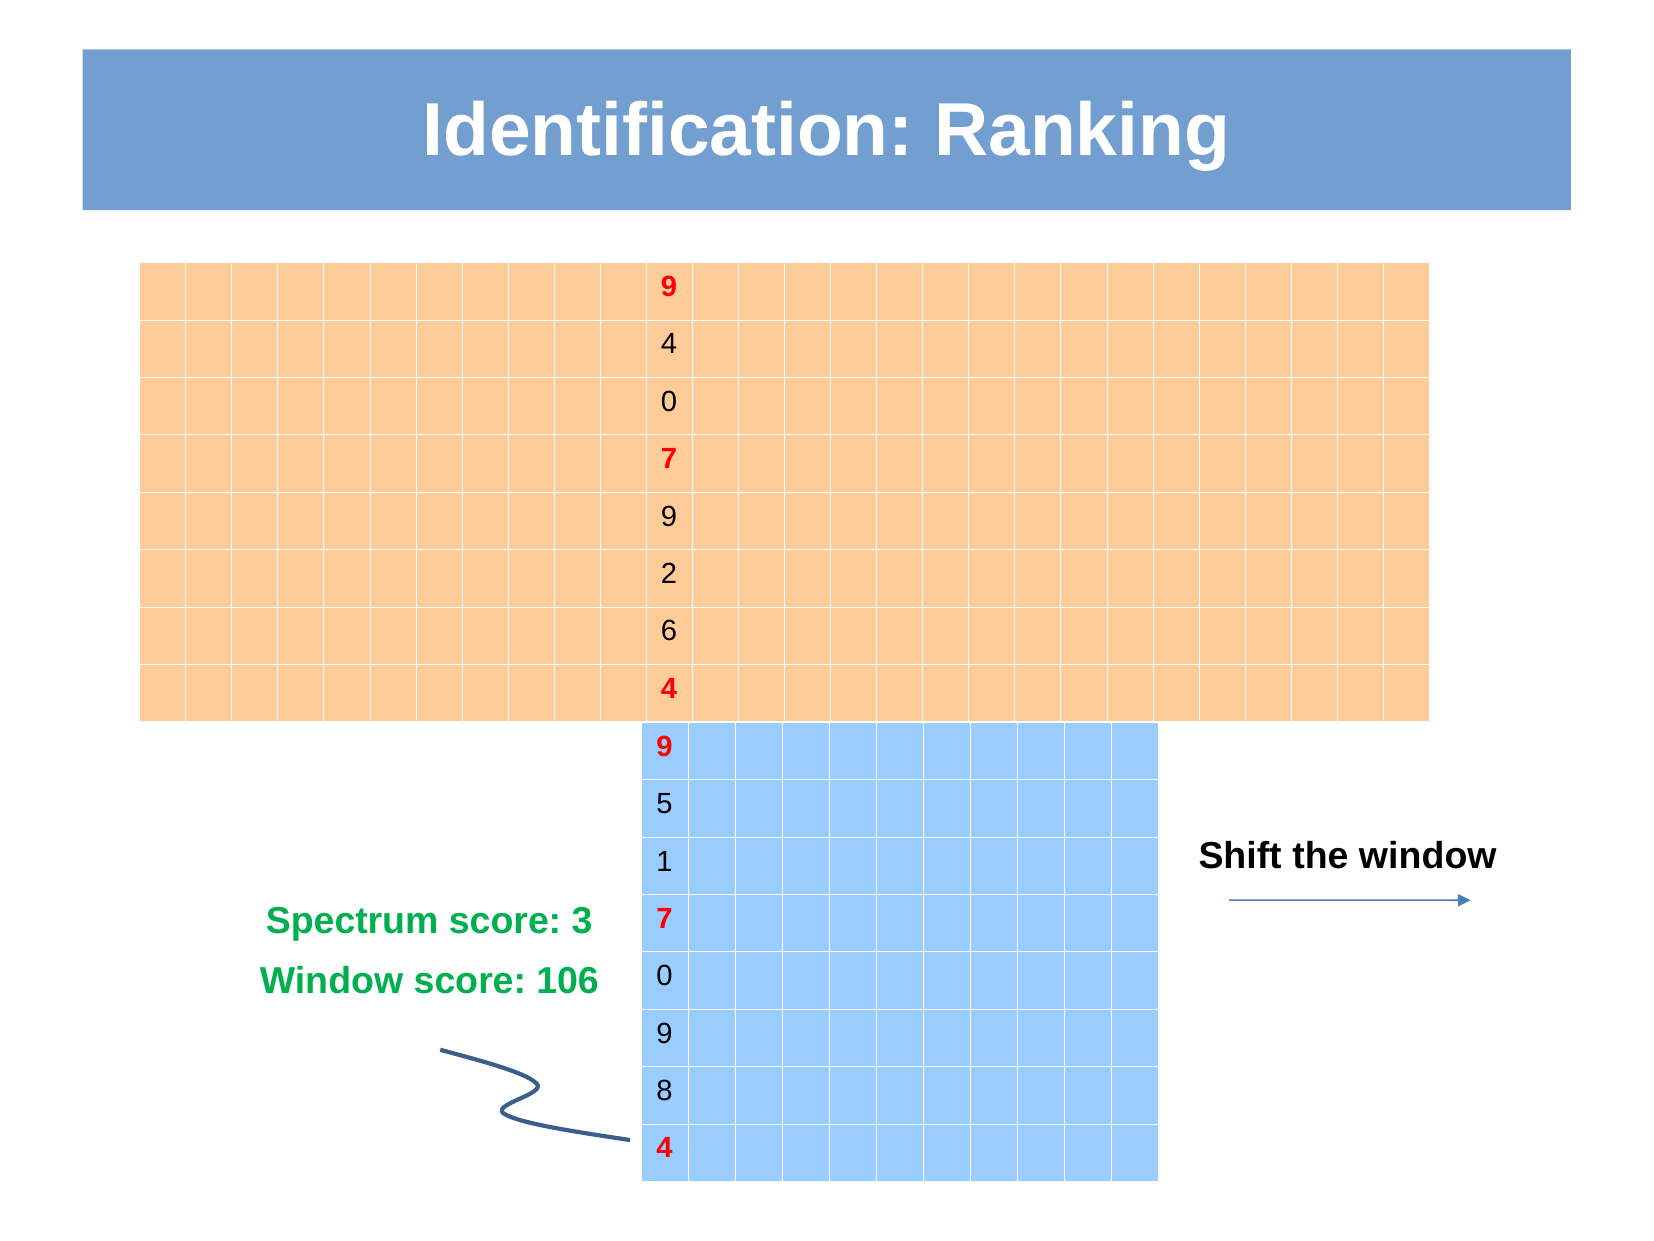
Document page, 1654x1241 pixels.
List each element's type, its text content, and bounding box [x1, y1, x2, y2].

table_cell [877, 608, 922, 664]
table_cell [923, 378, 968, 434]
table_cell [232, 608, 277, 664]
table_cell [830, 1125, 876, 1181]
table_cell [417, 550, 462, 607]
table_cell [509, 435, 554, 492]
table_cell [232, 321, 277, 377]
table_cell [924, 895, 970, 951]
table_cell 7 [647, 435, 692, 492]
table_cell 8 [642, 1067, 688, 1124]
table_cell [601, 321, 646, 377]
table_header [371, 263, 416, 320]
table_cell [1108, 321, 1153, 377]
table_cell [278, 550, 323, 607]
table_cell [693, 378, 738, 434]
table_cell [1200, 550, 1245, 607]
table_cell [140, 435, 185, 492]
table_cell [689, 1125, 735, 1181]
table_cell [371, 550, 416, 607]
table_header [509, 263, 554, 320]
table_cell 2 [647, 550, 692, 607]
table_cell [1108, 378, 1153, 434]
table_cell [463, 550, 508, 607]
table_cell [1108, 435, 1153, 492]
table_cell [1292, 321, 1337, 377]
table_cell [689, 838, 735, 894]
table_cell [509, 493, 554, 549]
table_cell [601, 378, 646, 434]
table_cell [831, 378, 876, 434]
table_cell [969, 321, 1014, 377]
table_cell [555, 435, 600, 492]
table_cell [969, 665, 1014, 721]
table_cell [417, 435, 462, 492]
table_cell [278, 665, 323, 721]
table_cell [689, 1010, 735, 1066]
table_cell 7 [642, 895, 688, 951]
table_header [601, 263, 646, 320]
table_cell [877, 1067, 923, 1124]
table_cell [1018, 1125, 1064, 1181]
table_cell [1338, 378, 1383, 434]
table_cell [1065, 780, 1111, 837]
table_cell [1384, 665, 1429, 721]
table_cell 0 [642, 952, 688, 1009]
table_header [463, 263, 508, 320]
table_header [1154, 263, 1199, 320]
table_header [689, 723, 735, 779]
table_cell [693, 550, 738, 607]
table_header [923, 263, 968, 320]
table_header 9 [647, 263, 692, 320]
table_cell [1292, 665, 1337, 721]
table_cell [1200, 321, 1245, 377]
text_box Window score: 106 [245, 948, 614, 1009]
table_cell [371, 493, 416, 549]
table_cell [186, 665, 231, 721]
table_cell [1018, 838, 1064, 894]
table_cell [1154, 550, 1199, 607]
table_cell [140, 378, 185, 434]
table_cell [923, 435, 968, 492]
table_header [186, 263, 231, 320]
table_cell [555, 493, 600, 549]
table_cell [736, 1067, 782, 1124]
table_header [1108, 263, 1153, 320]
table_cell [1065, 838, 1111, 894]
table_cell [1108, 608, 1153, 664]
table_cell [324, 378, 370, 434]
table_cell [509, 550, 554, 607]
table_cell [417, 378, 462, 434]
table_cell [1065, 1067, 1111, 1124]
table_cell [877, 780, 923, 837]
table_cell [830, 952, 876, 1009]
table_cell [783, 1125, 829, 1181]
table_cell [877, 321, 922, 377]
table_cell [1292, 608, 1337, 664]
table_cell [1384, 378, 1429, 434]
table_cell [785, 493, 830, 549]
table_cell [186, 608, 231, 664]
table_header [1384, 263, 1429, 320]
table_cell [555, 378, 600, 434]
table_cell [417, 493, 462, 549]
table_cell [417, 665, 462, 721]
table_cell [1154, 608, 1199, 664]
table_cell [830, 1067, 876, 1124]
table_cell [232, 435, 277, 492]
table_cell [1018, 895, 1064, 951]
table_cell [739, 665, 784, 721]
table_cell [1292, 493, 1337, 549]
table_cell [463, 665, 508, 721]
table_cell [785, 321, 830, 377]
table_cell [689, 780, 735, 837]
table_cell [877, 1010, 923, 1066]
table_cell [923, 321, 968, 377]
table_cell [186, 321, 231, 377]
table_cell [1112, 895, 1158, 951]
table_cell [278, 493, 323, 549]
table_cell [739, 608, 784, 664]
table_cell [739, 493, 784, 549]
table_cell [509, 321, 554, 377]
table_cell [693, 665, 738, 721]
table_cell [1112, 1067, 1158, 1124]
table_cell [1384, 550, 1429, 607]
table_cell [1384, 608, 1429, 664]
table_cell [232, 665, 277, 721]
table_cell [1154, 321, 1199, 377]
table_cell [1200, 608, 1245, 664]
table_cell [1154, 378, 1199, 434]
table_cell [689, 895, 735, 951]
table_cell [232, 493, 277, 549]
table_header [693, 263, 738, 320]
table_cell [1108, 493, 1153, 549]
table_cell [1061, 550, 1107, 607]
table_cell 6 [647, 608, 692, 664]
table_cell [1292, 435, 1337, 492]
table_header [232, 263, 277, 320]
table_cell [877, 435, 922, 492]
table_cell [186, 493, 231, 549]
table_cell [783, 1067, 829, 1124]
table_cell [877, 895, 923, 951]
table_cell [509, 665, 554, 721]
table_cell [971, 1010, 1017, 1066]
table_cell [186, 378, 231, 434]
table_cell [1246, 435, 1291, 492]
table_cell [555, 550, 600, 607]
table_cell [923, 608, 968, 664]
table_cell [1292, 550, 1337, 607]
table_header [1292, 263, 1337, 320]
table_cell [417, 321, 462, 377]
table_cell [1112, 1010, 1158, 1066]
table_cell [1015, 665, 1060, 721]
table_cell [830, 838, 876, 894]
table_cell [555, 321, 600, 377]
table_cell [785, 378, 830, 434]
table_cell [736, 780, 782, 837]
table_cell [785, 550, 830, 607]
table_cell [971, 780, 1017, 837]
table_cell [1018, 1010, 1064, 1066]
table_cell [1065, 952, 1111, 1009]
table_cell [417, 608, 462, 664]
table_cell [509, 378, 554, 434]
table_header [736, 723, 782, 779]
table_cell [785, 608, 830, 664]
table_cell [140, 550, 185, 607]
table_cell [969, 608, 1014, 664]
table_cell [601, 608, 646, 664]
table_cell [1246, 493, 1291, 549]
table_cell [969, 378, 1014, 434]
table_cell [463, 435, 508, 492]
table_header [971, 723, 1017, 779]
table_cell [1112, 838, 1158, 894]
table_header [785, 263, 830, 320]
table_cell [877, 1125, 923, 1181]
table_cell [924, 1010, 970, 1066]
table_cell [1338, 321, 1383, 377]
table_header [140, 263, 185, 320]
table_cell [971, 838, 1017, 894]
text_box Shift the window [1183, 823, 1512, 884]
table_cell [969, 550, 1014, 607]
table_cell [324, 608, 370, 664]
table_cell [969, 493, 1014, 549]
table_cell [1200, 435, 1245, 492]
table_cell [1338, 435, 1383, 492]
table_cell [1384, 493, 1429, 549]
table_cell [736, 895, 782, 951]
table_header [831, 263, 876, 320]
table_cell [1112, 1125, 1158, 1181]
table_cell [324, 550, 370, 607]
table_header [877, 263, 922, 320]
table_cell [785, 435, 830, 492]
table_cell [830, 1010, 876, 1066]
table_cell [783, 952, 829, 1009]
table_cell [969, 435, 1014, 492]
table_cell [324, 435, 370, 492]
table_cell [1246, 608, 1291, 664]
table_cell [877, 493, 922, 549]
table_cell [1061, 321, 1107, 377]
table_cell [1108, 665, 1153, 721]
table_cell 4 [647, 665, 692, 721]
table_cell 4 [642, 1125, 688, 1181]
table_cell [371, 321, 416, 377]
table_cell [877, 838, 923, 894]
table_cell [1338, 550, 1383, 607]
table_header [417, 263, 462, 320]
table_cell [1015, 378, 1060, 434]
table_header [1246, 263, 1291, 320]
table_cell [278, 608, 323, 664]
table_cell [1018, 1067, 1064, 1124]
table_cell [232, 550, 277, 607]
table_cell [877, 550, 922, 607]
table_cell [1015, 493, 1060, 549]
table_cell [463, 493, 508, 549]
table_cell 0 [647, 378, 692, 434]
table_cell [1065, 895, 1111, 951]
table_cell [1065, 1010, 1111, 1066]
table_header [1015, 263, 1060, 320]
table_cell [693, 435, 738, 492]
table_cell [1384, 435, 1429, 492]
text_box Spectrum score: 3 [251, 888, 608, 948]
table_header [1200, 263, 1245, 320]
table_cell [689, 952, 735, 1009]
table_cell [371, 608, 416, 664]
table_cell [463, 378, 508, 434]
table_header [924, 723, 970, 779]
table_cell 4 [647, 321, 692, 377]
table_cell 9 [642, 1010, 688, 1066]
table_cell [1246, 665, 1291, 721]
table_cell [278, 378, 323, 434]
table_cell [1065, 1125, 1111, 1181]
table_cell [1292, 378, 1337, 434]
table_cell [693, 493, 738, 549]
table_cell [1061, 665, 1107, 721]
table_cell [693, 608, 738, 664]
table_cell [831, 665, 876, 721]
table_cell [1246, 321, 1291, 377]
table_cell [1112, 952, 1158, 1009]
table_cell [278, 321, 323, 377]
table_cell [371, 378, 416, 434]
table_cell [463, 321, 508, 377]
table_cell [186, 435, 231, 492]
table_header [324, 263, 370, 320]
table_cell [1015, 550, 1060, 607]
table_cell [736, 1010, 782, 1066]
table_cell [783, 1010, 829, 1066]
table_header 9 [642, 723, 688, 779]
table_header [783, 723, 829, 779]
table_cell [1338, 665, 1383, 721]
table_cell [1154, 493, 1199, 549]
table_cell [555, 665, 600, 721]
table_cell 5 [642, 780, 688, 837]
table_header [1018, 723, 1064, 779]
table_cell [555, 608, 600, 664]
table_cell [463, 608, 508, 664]
table_header [555, 263, 600, 320]
table_cell [877, 952, 923, 1009]
table_cell [1384, 321, 1429, 377]
table_header [1338, 263, 1383, 320]
table_cell [831, 435, 876, 492]
table_cell [739, 550, 784, 607]
table_cell [1018, 780, 1064, 837]
table_cell [924, 952, 970, 1009]
table_cell [736, 952, 782, 1009]
table_cell [693, 321, 738, 377]
table_cell [601, 665, 646, 721]
table_header [1061, 263, 1107, 320]
table_cell [1246, 550, 1291, 607]
table_cell [1015, 608, 1060, 664]
table_cell [923, 665, 968, 721]
table_cell [736, 1125, 782, 1181]
table_cell [924, 1125, 970, 1181]
table_cell [324, 321, 370, 377]
table_cell [1061, 608, 1107, 664]
table_cell [971, 1125, 1017, 1181]
table_cell [601, 493, 646, 549]
table_cell [324, 493, 370, 549]
table_cell 1 [642, 838, 688, 894]
table_cell [140, 665, 185, 721]
table_cell [830, 895, 876, 951]
table_cell [924, 838, 970, 894]
table_cell [736, 838, 782, 894]
table_cell [923, 493, 968, 549]
table_cell [371, 665, 416, 721]
table_cell [509, 608, 554, 664]
table_cell [1018, 952, 1064, 1009]
table_cell [1061, 378, 1107, 434]
table_cell [186, 550, 231, 607]
table_cell [783, 780, 829, 837]
table_header [278, 263, 323, 320]
table_header [969, 263, 1014, 320]
table_cell [1015, 435, 1060, 492]
table_cell [830, 780, 876, 837]
table_cell [1015, 321, 1060, 377]
table_cell [924, 780, 970, 837]
table_cell [1338, 493, 1383, 549]
table_header [739, 263, 784, 320]
table_cell [689, 1067, 735, 1124]
table_cell [371, 435, 416, 492]
title Identification: Ranking [82, 49, 1571, 211]
table_cell [278, 435, 323, 492]
table_cell [324, 665, 370, 721]
table_cell [1154, 435, 1199, 492]
table_cell [140, 321, 185, 377]
table_cell [601, 435, 646, 492]
table_header [1065, 723, 1111, 779]
table_cell [971, 1067, 1017, 1124]
table_cell [971, 895, 1017, 951]
table_cell [140, 493, 185, 549]
table_cell 9 [647, 493, 692, 549]
table_header [830, 723, 876, 779]
table_cell [140, 608, 185, 664]
table_cell [924, 1067, 970, 1124]
table_cell [783, 895, 829, 951]
table_cell [877, 378, 922, 434]
table_cell [601, 550, 646, 607]
table_cell [1200, 378, 1245, 434]
table_cell [831, 493, 876, 549]
table_cell [783, 838, 829, 894]
table_cell [971, 952, 1017, 1009]
table_cell [739, 378, 784, 434]
table_cell [1246, 378, 1291, 434]
table_cell [1200, 665, 1245, 721]
table_header [877, 723, 923, 779]
table_cell [1112, 780, 1158, 837]
table_cell [739, 435, 784, 492]
table_cell [923, 550, 968, 607]
table_cell [831, 550, 876, 607]
table_cell [1061, 493, 1107, 549]
table_cell [831, 608, 876, 664]
table_cell [232, 378, 277, 434]
table_cell [1200, 493, 1245, 549]
table_cell [877, 665, 922, 721]
table_cell [739, 321, 784, 377]
table_cell [785, 665, 830, 721]
table_cell [1154, 665, 1199, 721]
table_cell [1061, 435, 1107, 492]
table_cell [1338, 608, 1383, 664]
table_header [1112, 723, 1158, 779]
table_cell [831, 321, 876, 377]
table_cell [1108, 550, 1153, 607]
